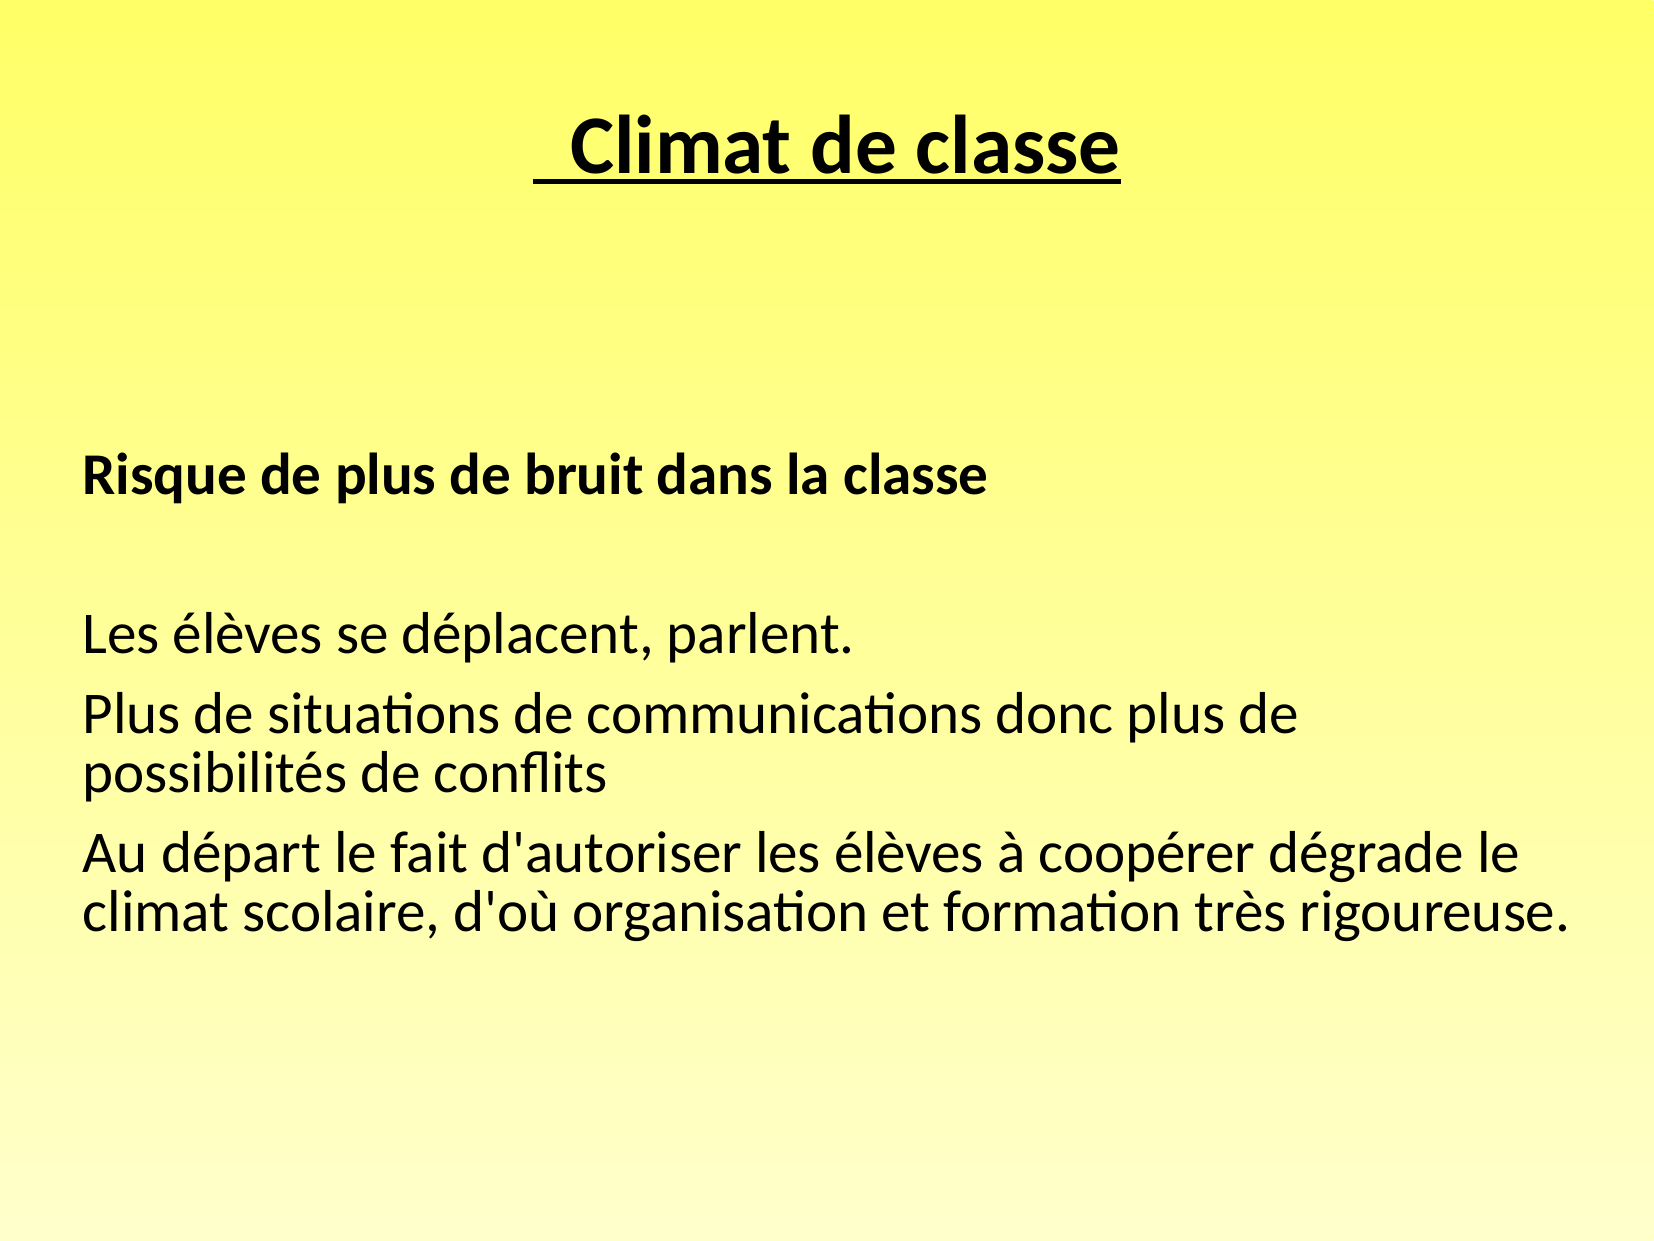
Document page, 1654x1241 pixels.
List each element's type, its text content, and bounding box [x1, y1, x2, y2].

title Climat de classe [82, 49, 1571, 257]
list Risque de plus de bruit dans la classe Les élèves se déplacent, parlent. Plus de situations de communications donc plus de possibilités de conflits Au départ le fait d'autoriser les élèves à coopérer dégrade le climat scolaire, d'où organisation et formation très rigoureuse. [82, 290, 1571, 1010]
